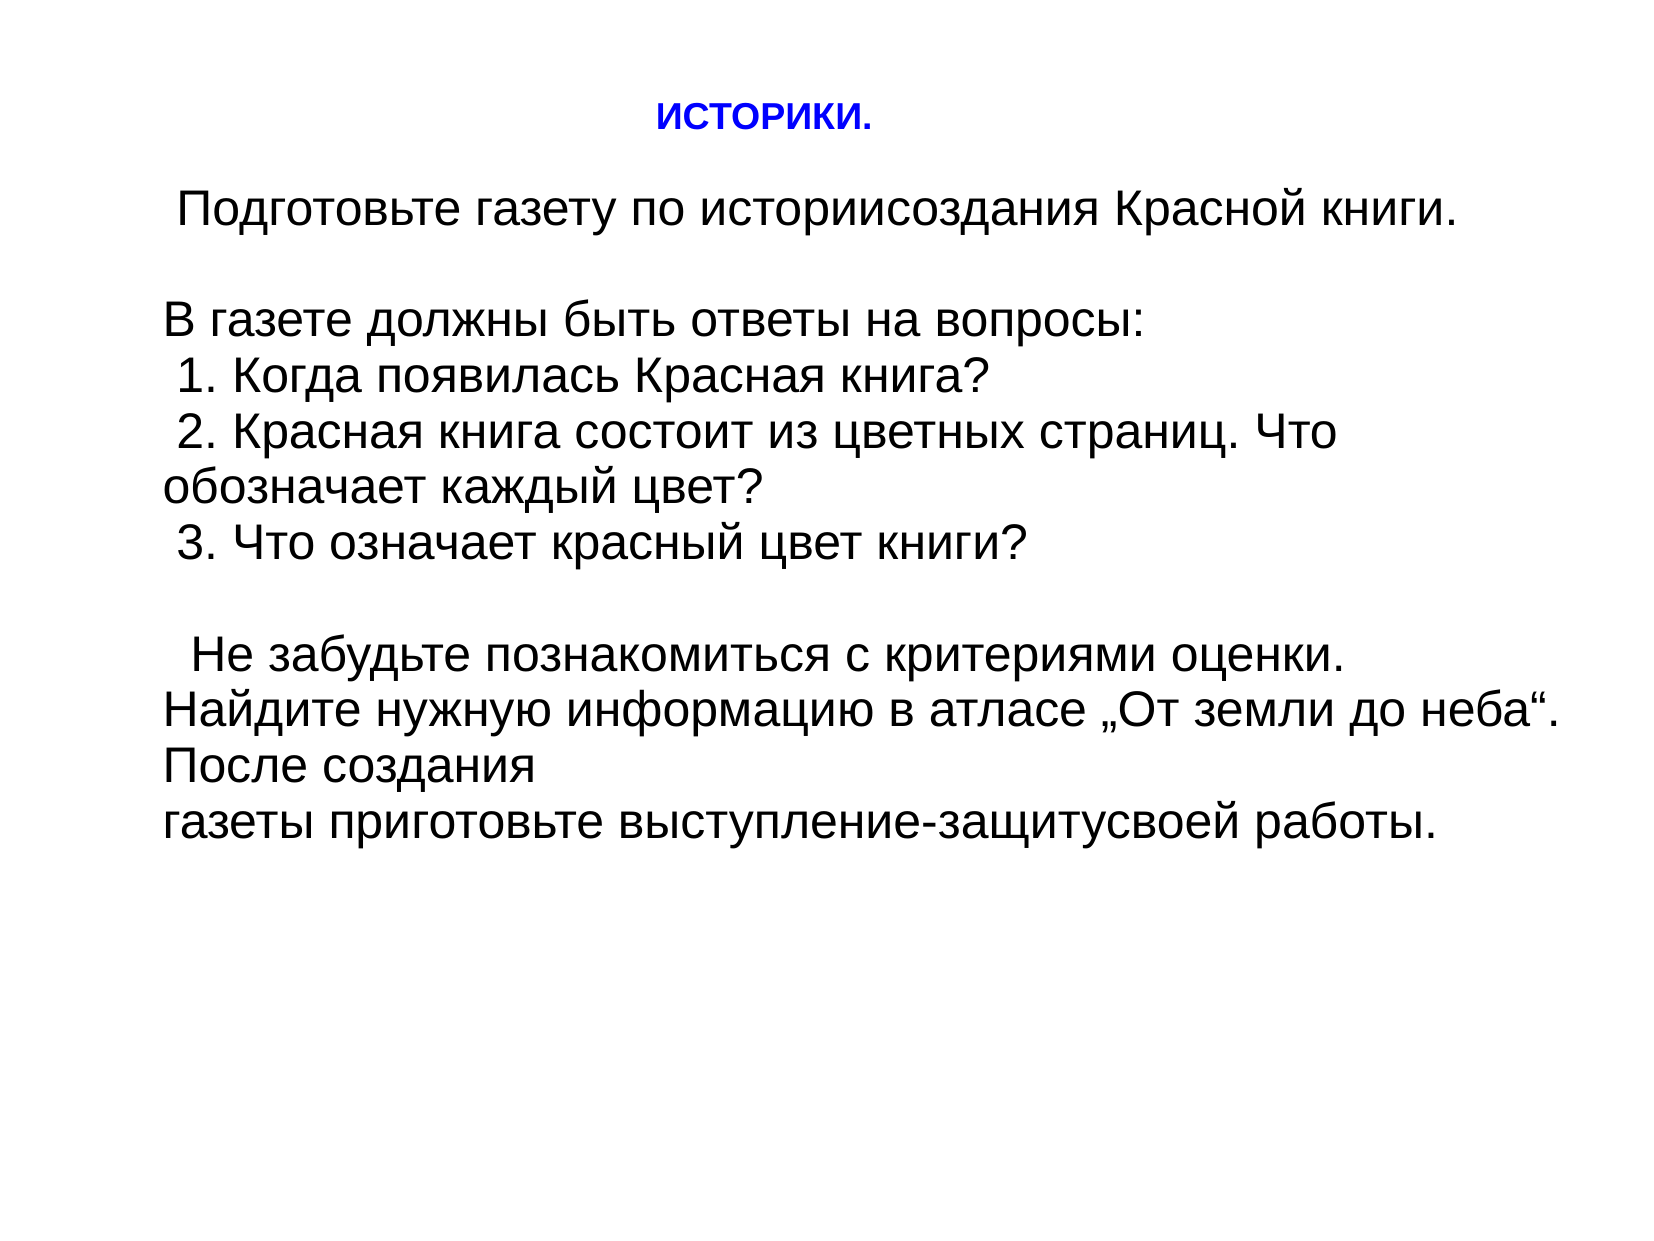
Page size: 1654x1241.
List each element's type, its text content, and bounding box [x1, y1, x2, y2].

text_box ИСТОРИКИ. Подготовьте газету по историисоздания Красной книги. В газете должны быть ответы на вопросы: 1. Когда появилась Красная книга? 2. Красная книга состоит из цветных страниц. Что обозначает каждый цвет? 3. Что означает красный цвет книги? Не забудьте познакомиться с критериями оценки. Найдите нужную информацию в атласе „От земли до неба“. После создания газеты приготовьте выступление-защитусвоей работы. [147, 88, 1595, 1063]
